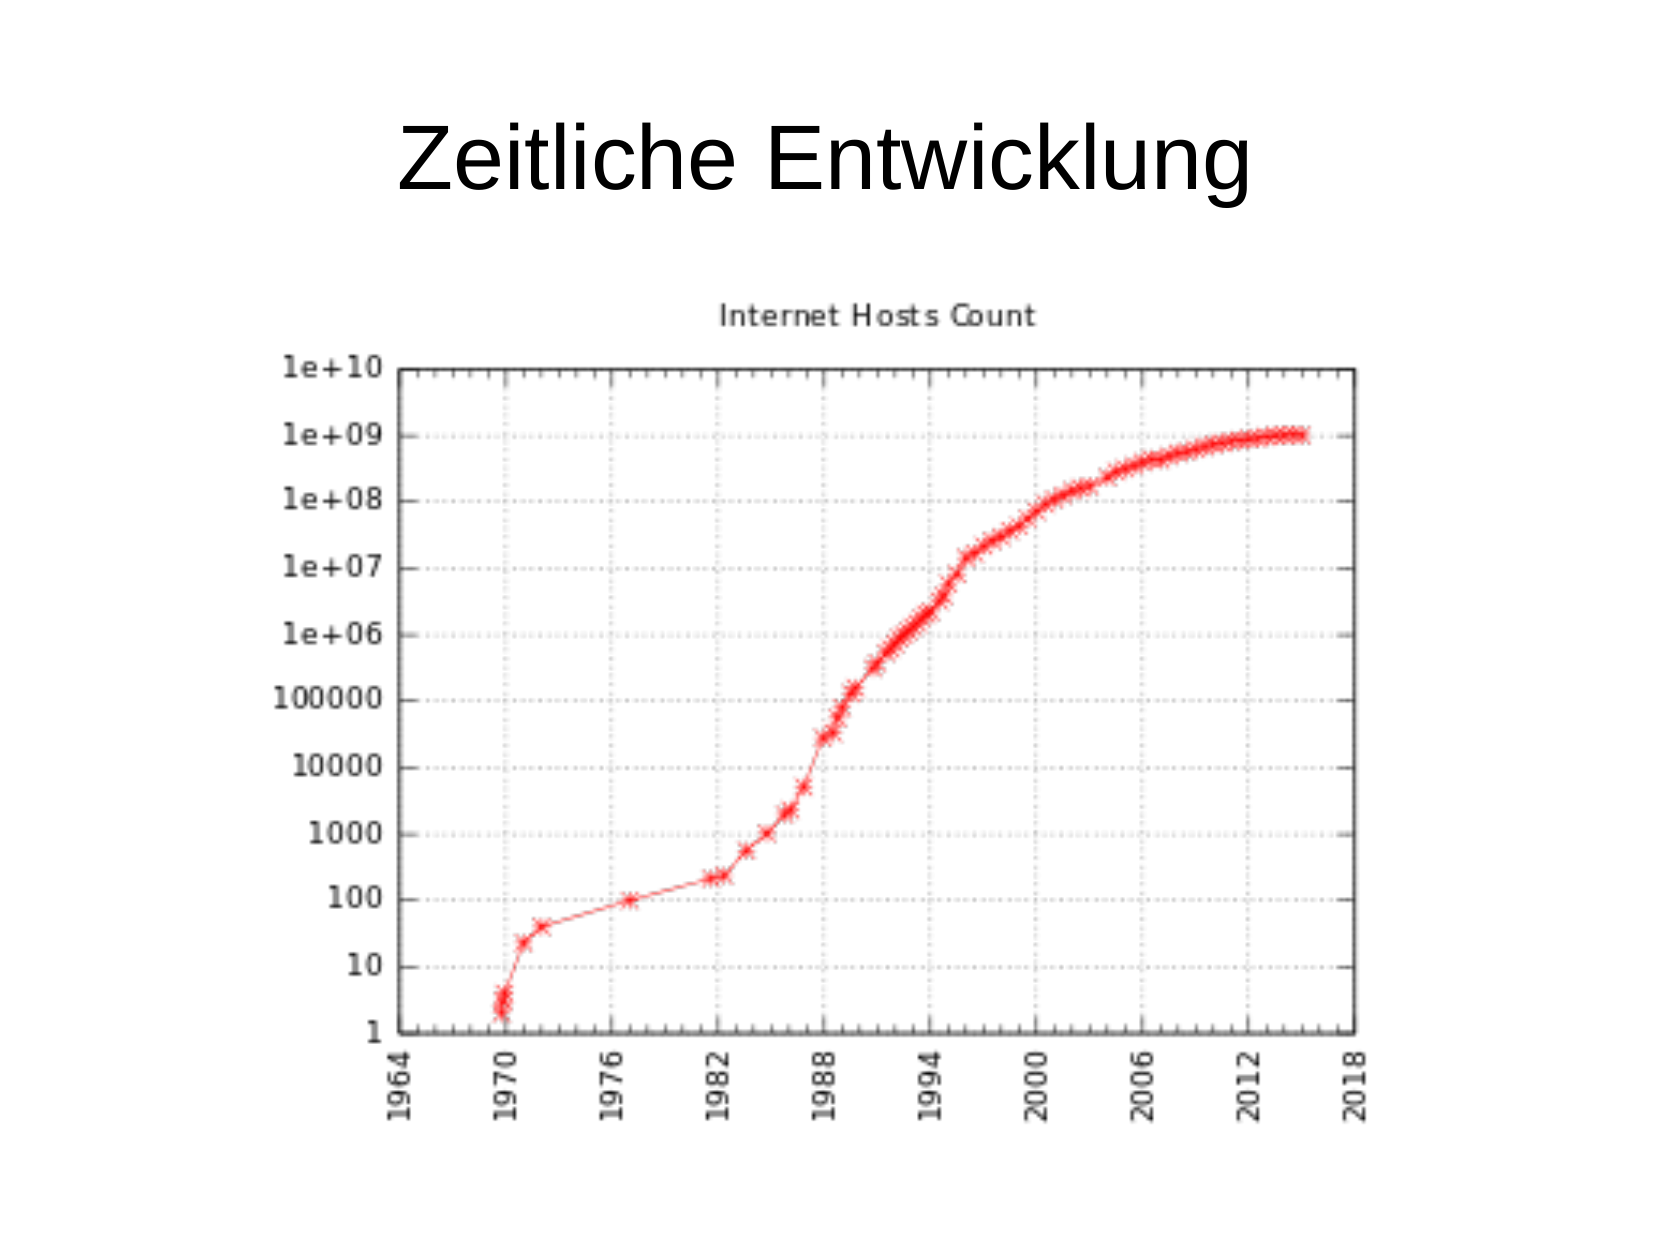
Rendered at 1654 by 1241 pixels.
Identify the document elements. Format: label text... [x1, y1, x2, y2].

picture [247, 266, 1405, 1134]
title Zeitliche Entwicklung [82, 49, 1571, 256]
